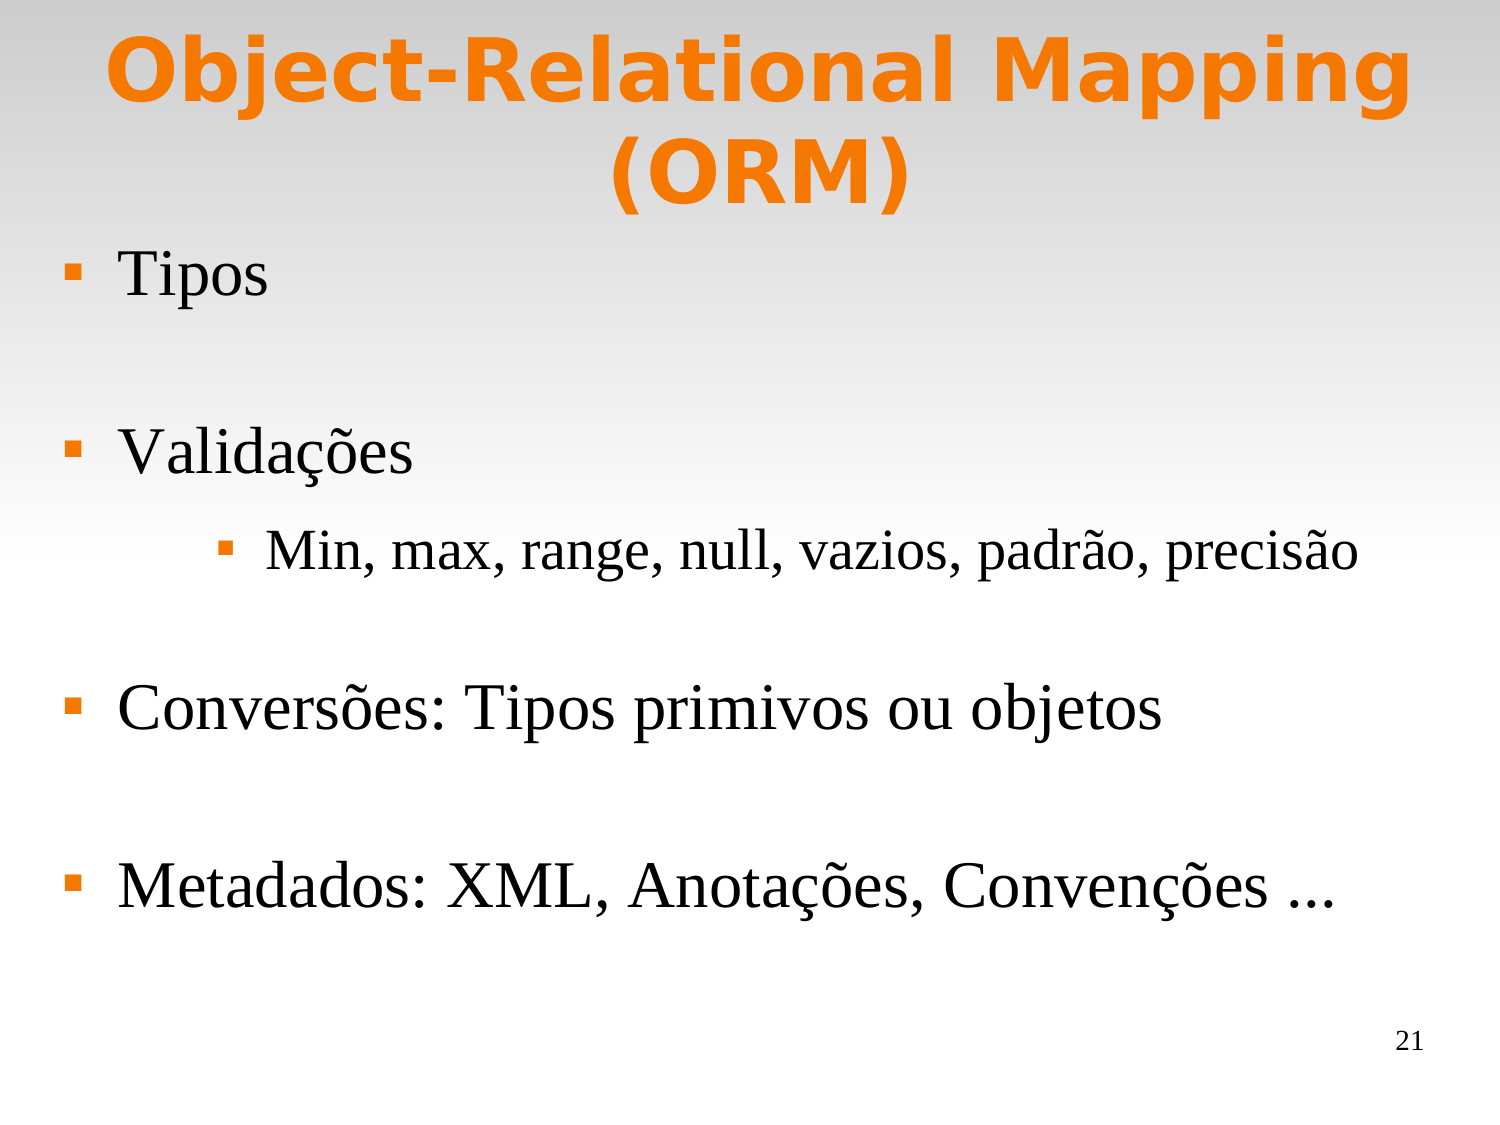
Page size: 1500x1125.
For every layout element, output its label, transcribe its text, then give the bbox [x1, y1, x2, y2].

list Tipos Validações Min, max, range, null, vazios, padrão, precisão Conversões: Tipos primivos ou objetos Metadados: XML, Anotações, Convenções ... [29, 236, 1469, 1065]
title Object-Relational Mapping (ORM)‏ [41, 19, 1480, 224]
